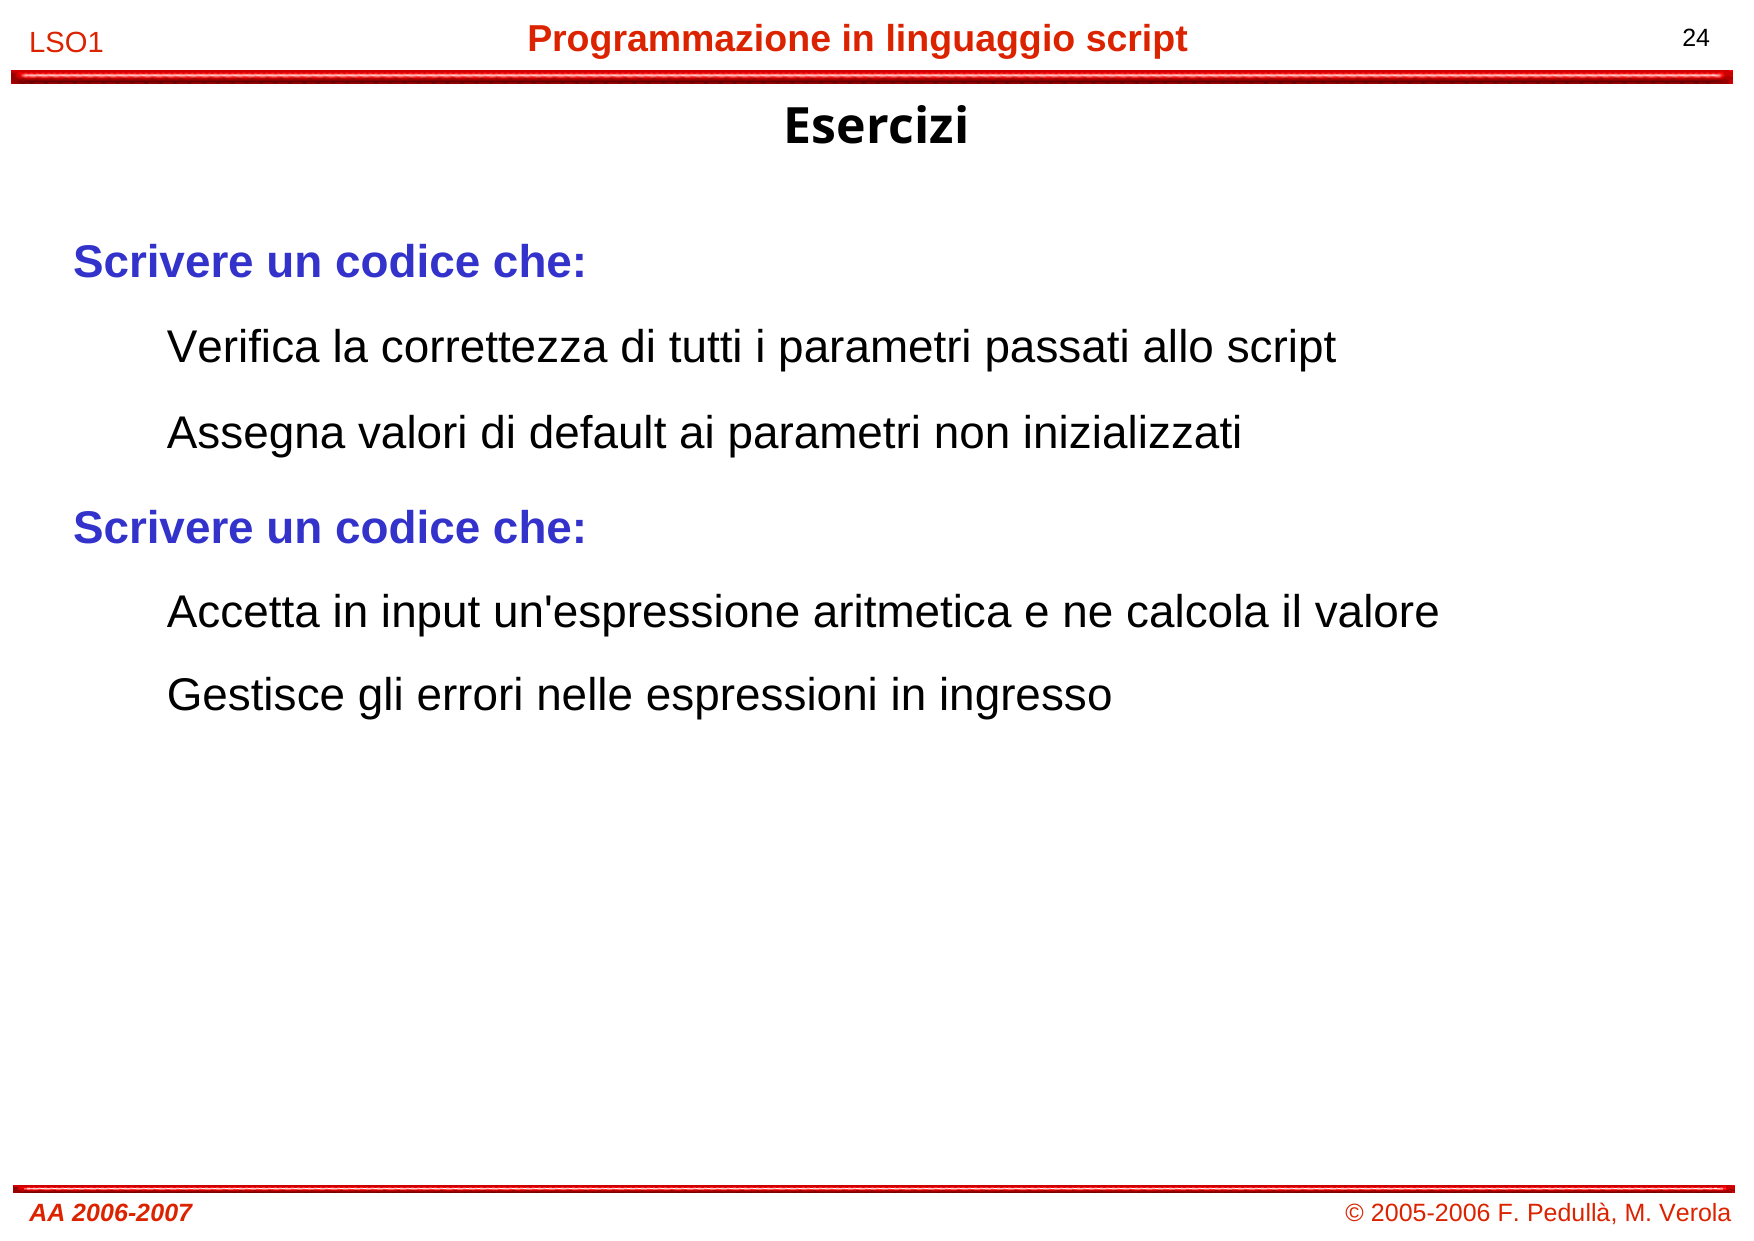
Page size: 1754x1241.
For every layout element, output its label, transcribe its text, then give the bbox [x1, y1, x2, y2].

picture [13, 1185, 1735, 1193]
list Scrivere un codice che: Verifica la correttezza di tutti i parametri passati allo script Assegna valori di default ai parametri non inizializzati Scrivere un codice che: Accetta in input un'espressione aritmetica e ne calcola il valore Gestisce gli errori nelle espressioni in ingresso [58, 224, 1696, 1065]
title Esercizi [302, 78, 1451, 174]
picture [11, 70, 1733, 84]
